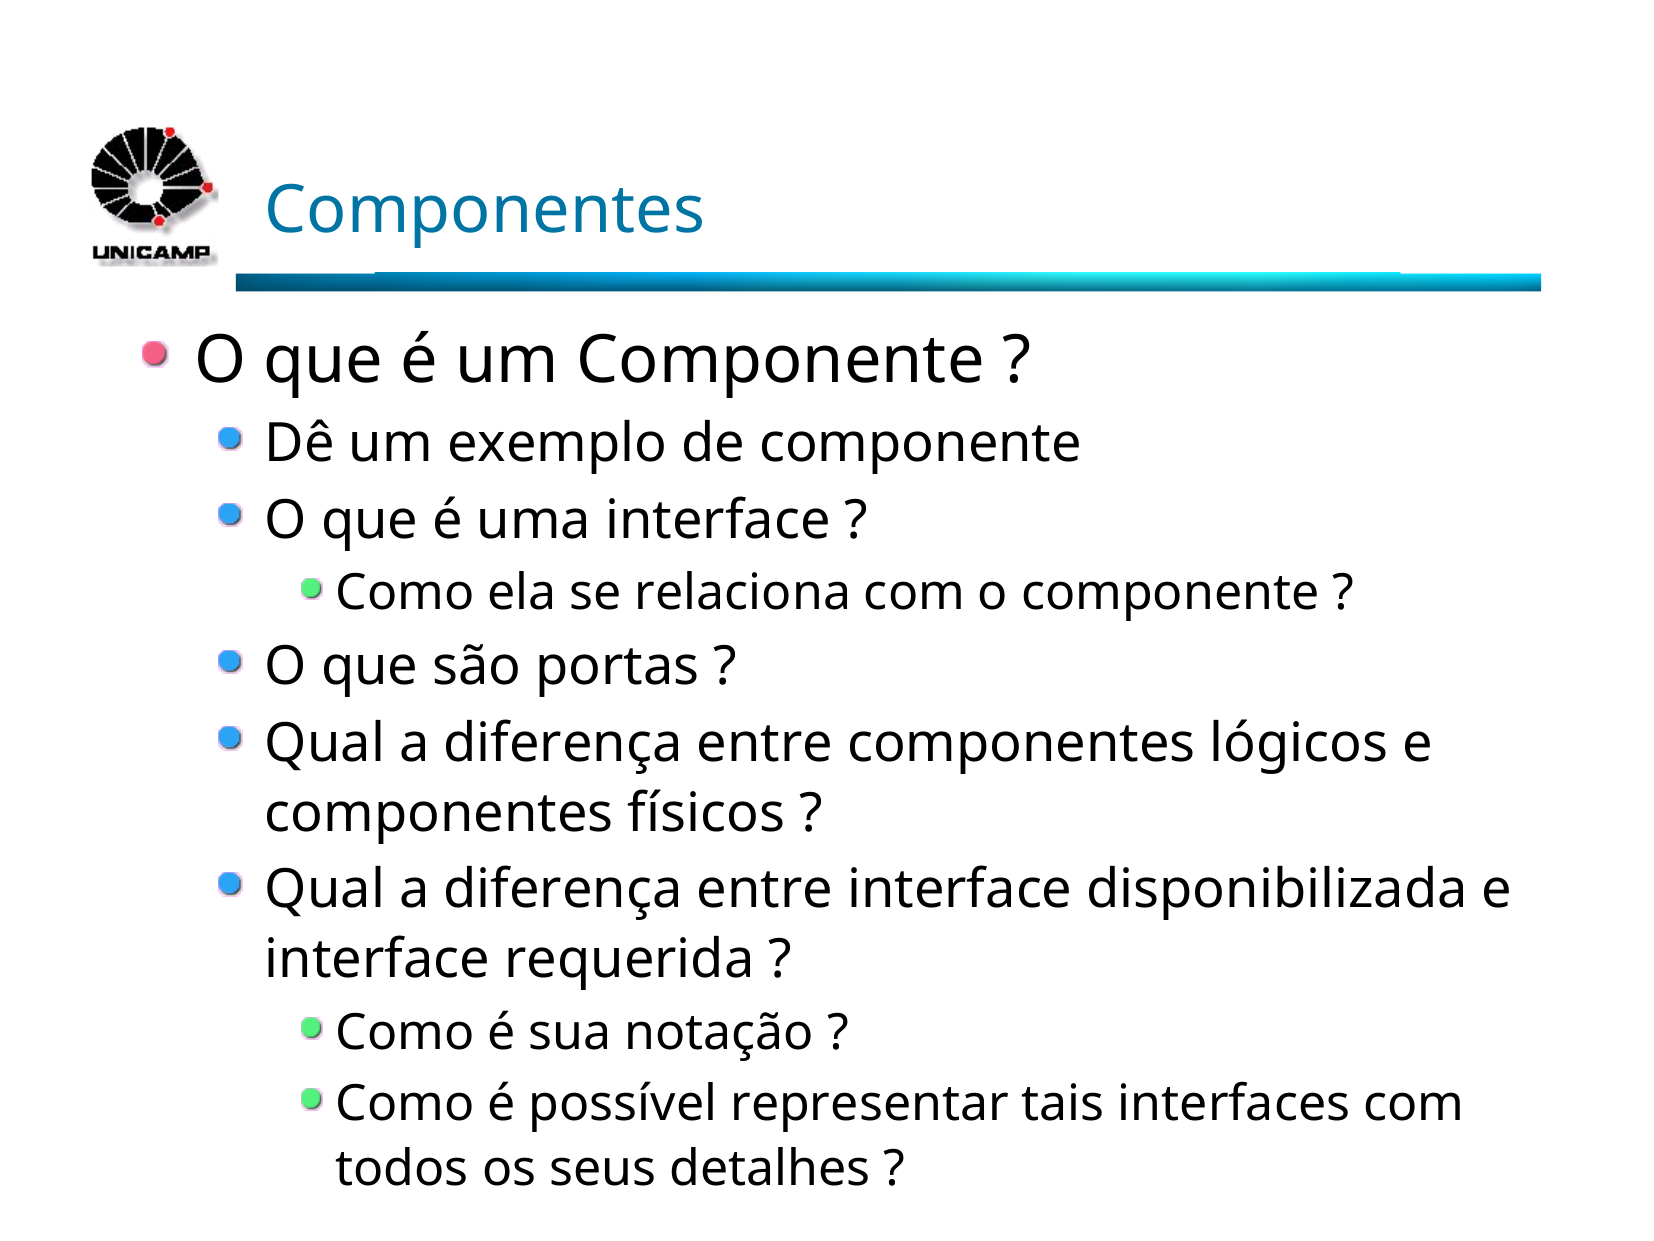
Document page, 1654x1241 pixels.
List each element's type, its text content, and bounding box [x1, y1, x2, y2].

picture [125, 272, 1654, 295]
list O que é um Componente ? Dê um exemplo de componente O que é uma interface ? Como ela se relaciona com o componente ? O que são portas ? Qual a diferença entre componentes lógicos e componentes físicos ? Qual a diferença entre interface disponibilizada e interface requerida ? Como é sua notação ? Como é possível representar tais interfaces com todos os seus detalhes ? [123, 313, 1536, 1133]
title Componentes [264, 42, 1534, 250]
